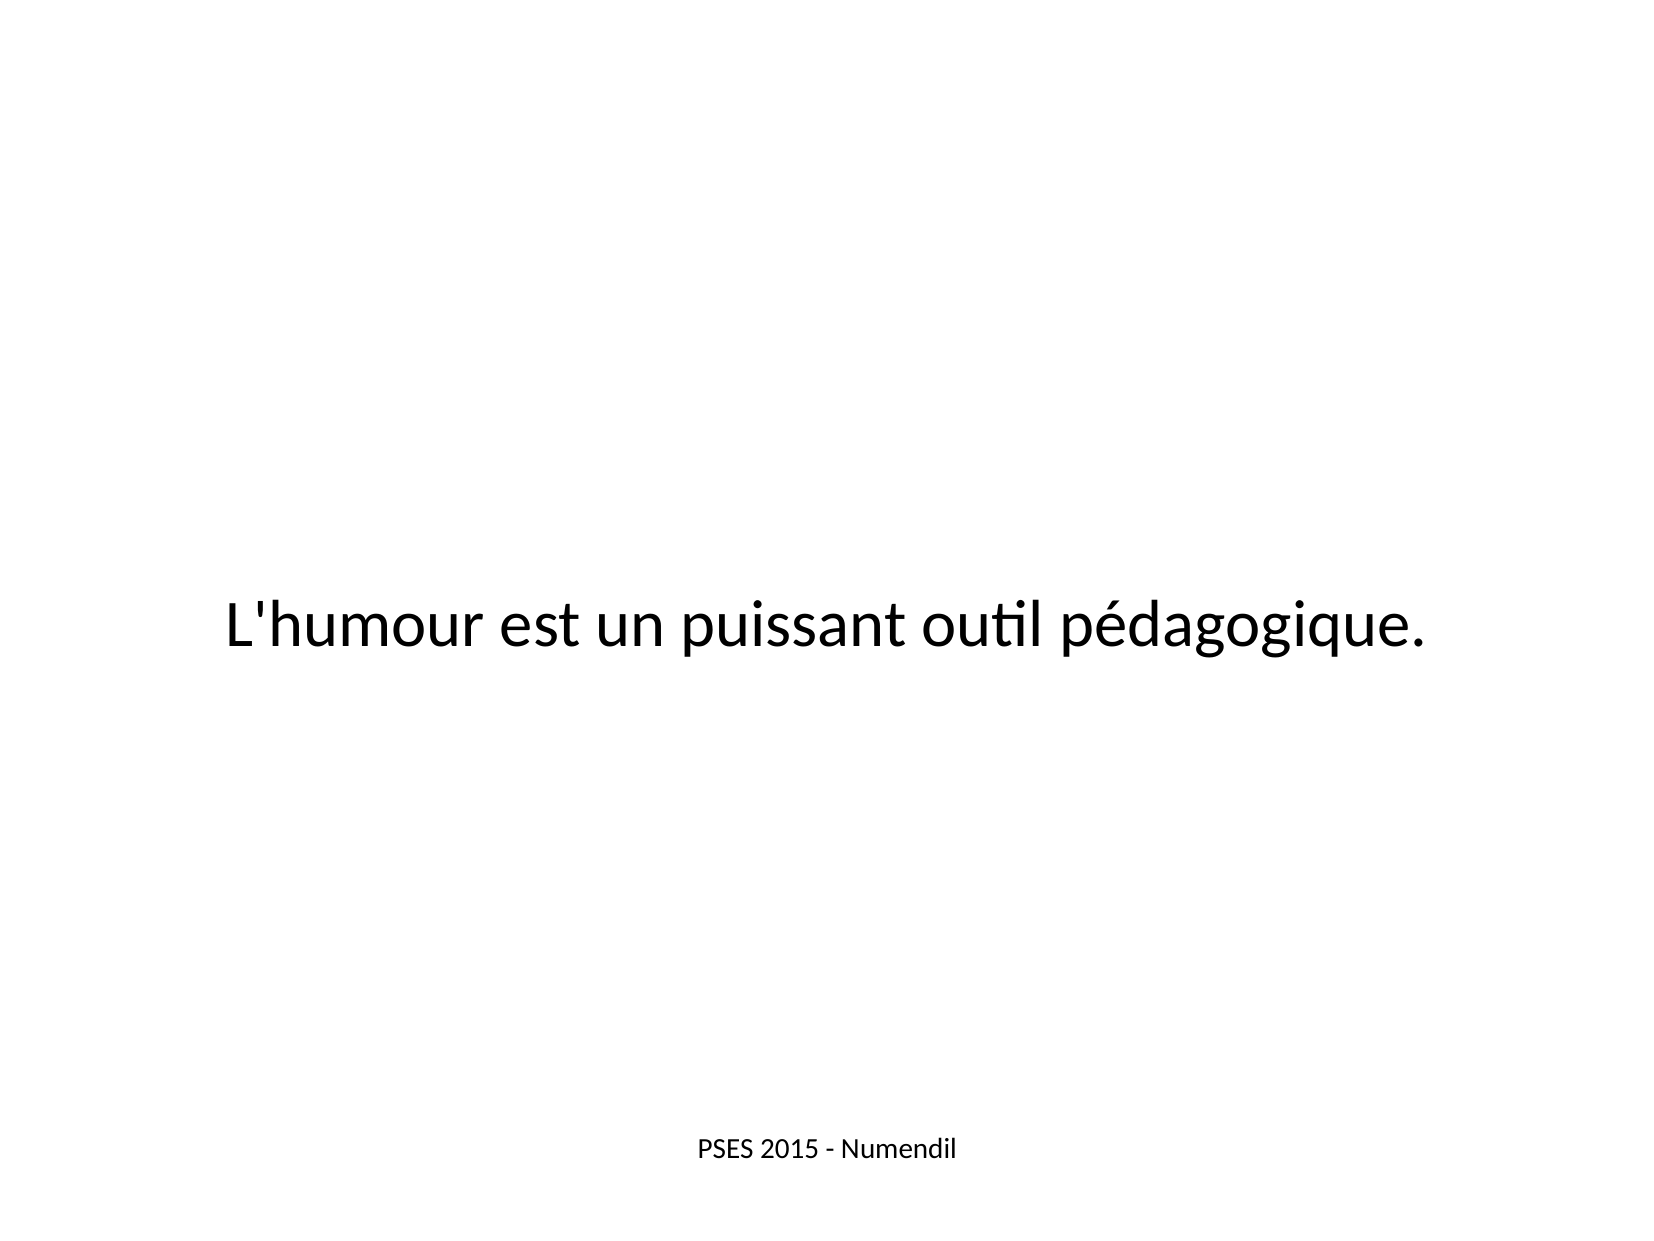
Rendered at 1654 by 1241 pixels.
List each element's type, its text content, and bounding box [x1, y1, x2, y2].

subtitle L'humour est un puissant outil pédagogique. [82, 140, 1571, 1101]
text_box PSES 2015 - Numendil [565, 1129, 1090, 1216]
